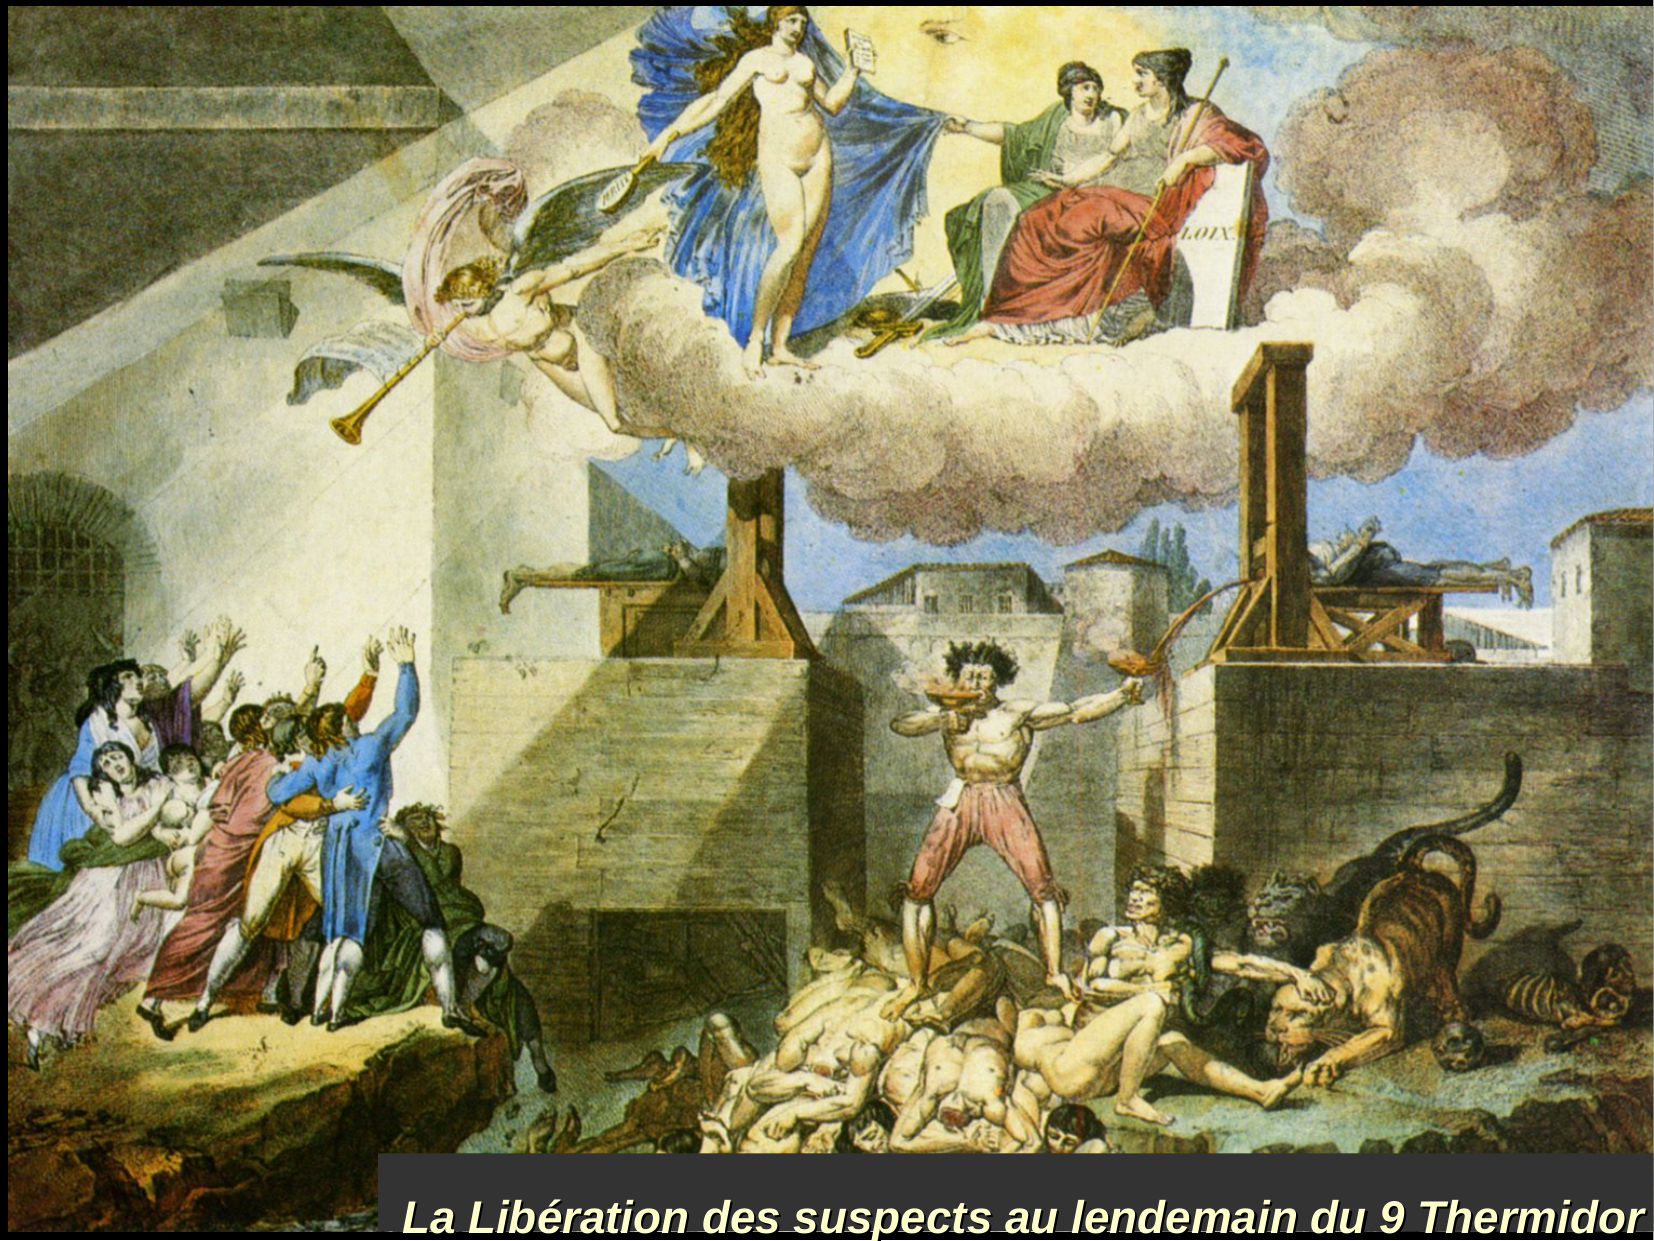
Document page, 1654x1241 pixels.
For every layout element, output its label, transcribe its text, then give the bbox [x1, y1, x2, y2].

text_box La Libération des suspects au lendemain du 9 Thermidor [378, 1153, 1654, 1232]
picture [8, 6, 1654, 1232]
